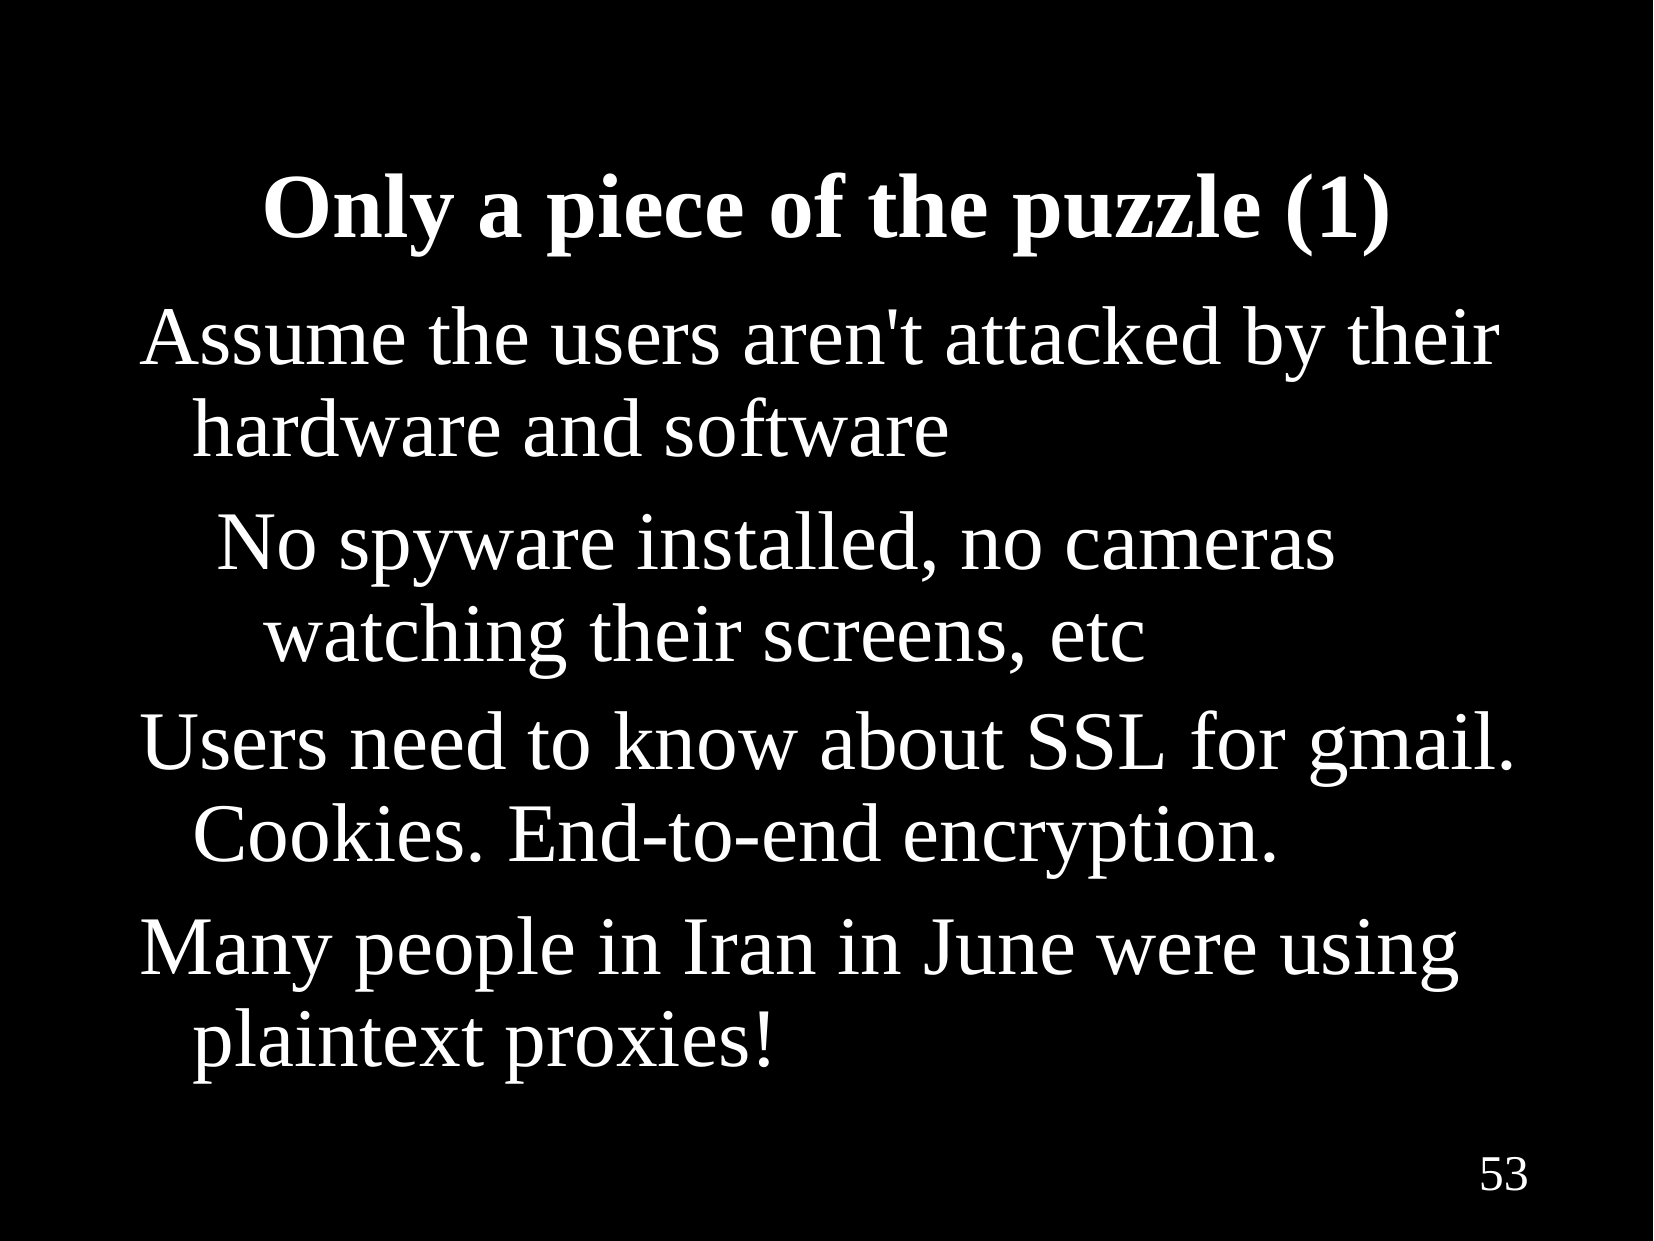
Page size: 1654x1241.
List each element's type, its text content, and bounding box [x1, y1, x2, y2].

title Only a piece of the puzzle (1) [121, 102, 1534, 289]
list Assume the users aren't attacked by their hardware and software No spyware installed, no cameras watching their screens, etc Users need to know about SSL for gmail. Cookies. End-to-end encryption. Many people in Iran in June were using plaintext proxies! [121, 289, 1534, 1085]
